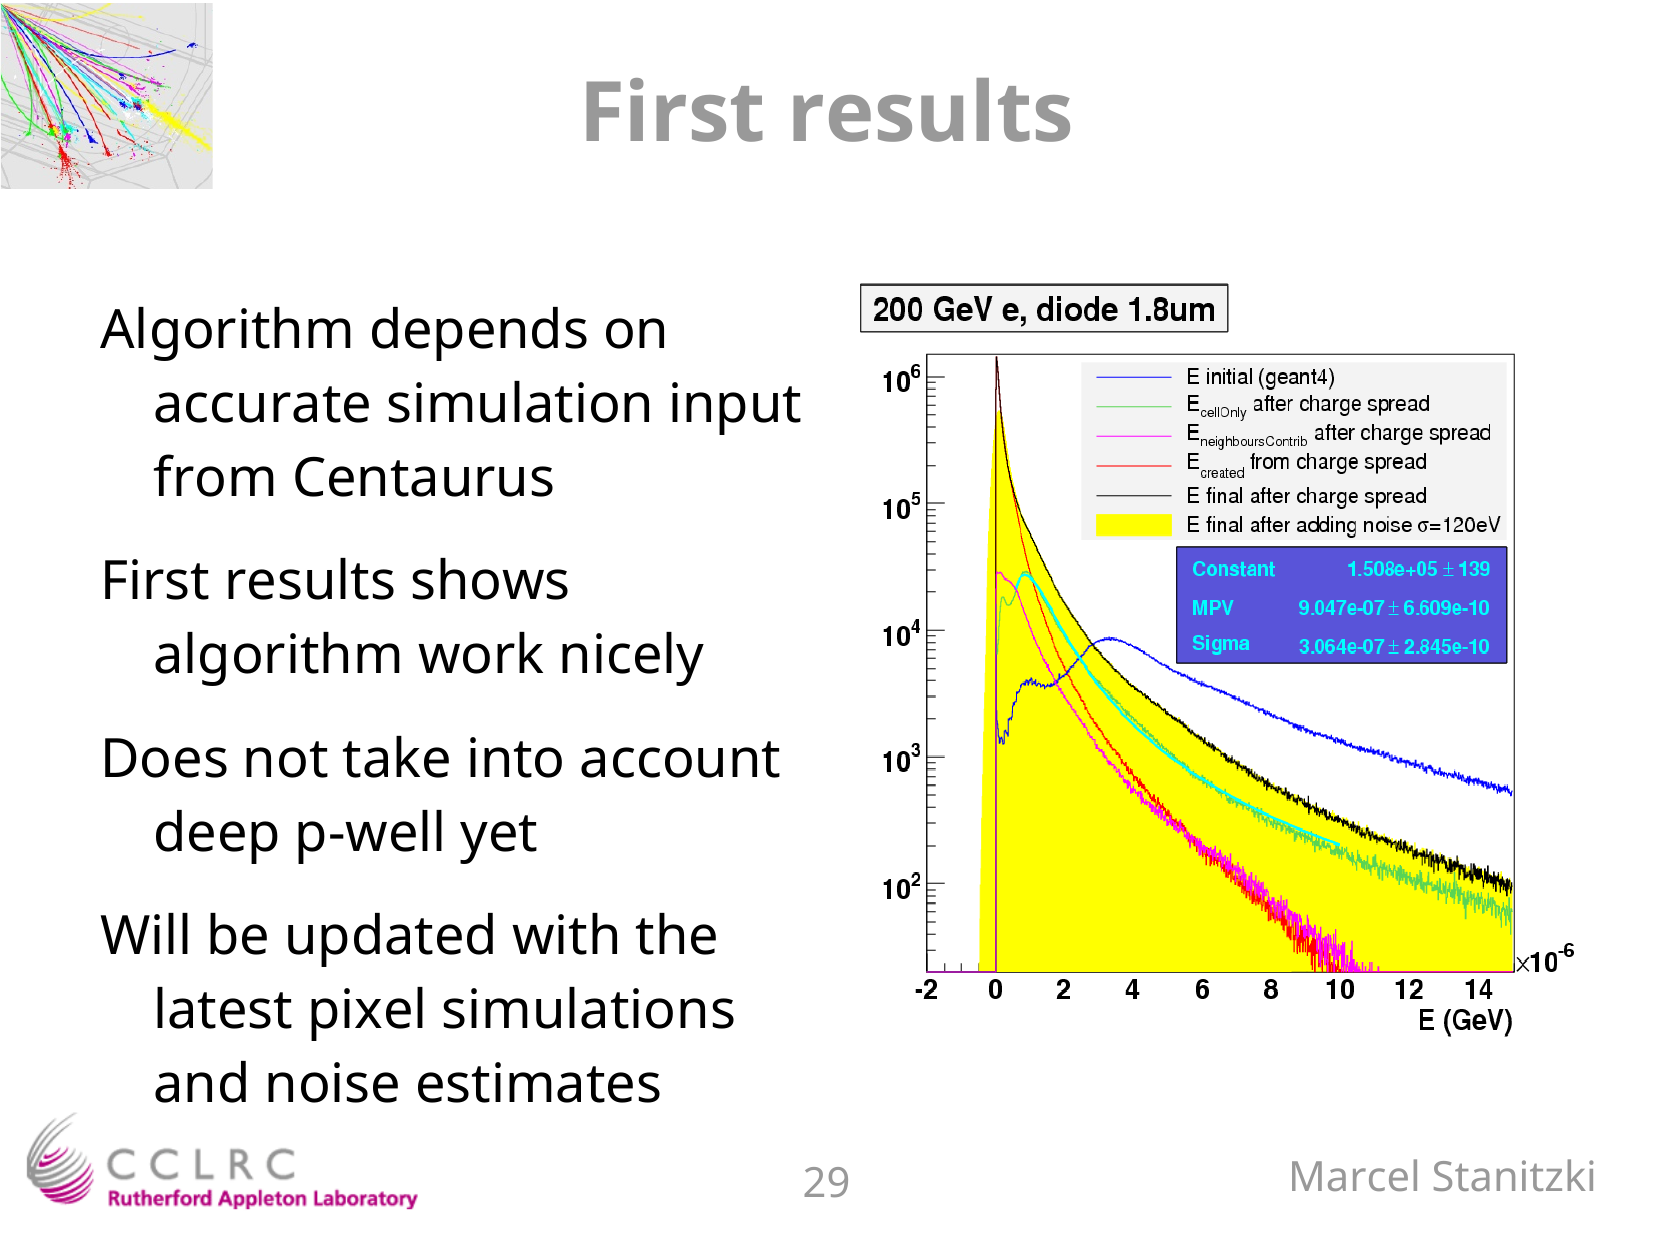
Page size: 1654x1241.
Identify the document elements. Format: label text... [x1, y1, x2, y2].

picture [0, 3, 213, 189]
title First results [203, 5, 1451, 213]
list Algorithm depends on accurate simulation input from Centaurus First results shows algorithm work nicely Does not take into account deep p-well yet Will be updated with the latest pixel simulations and noise estimates [82, 290, 809, 1106]
picture [853, 250, 1623, 1050]
picture [19, 1110, 426, 1212]
